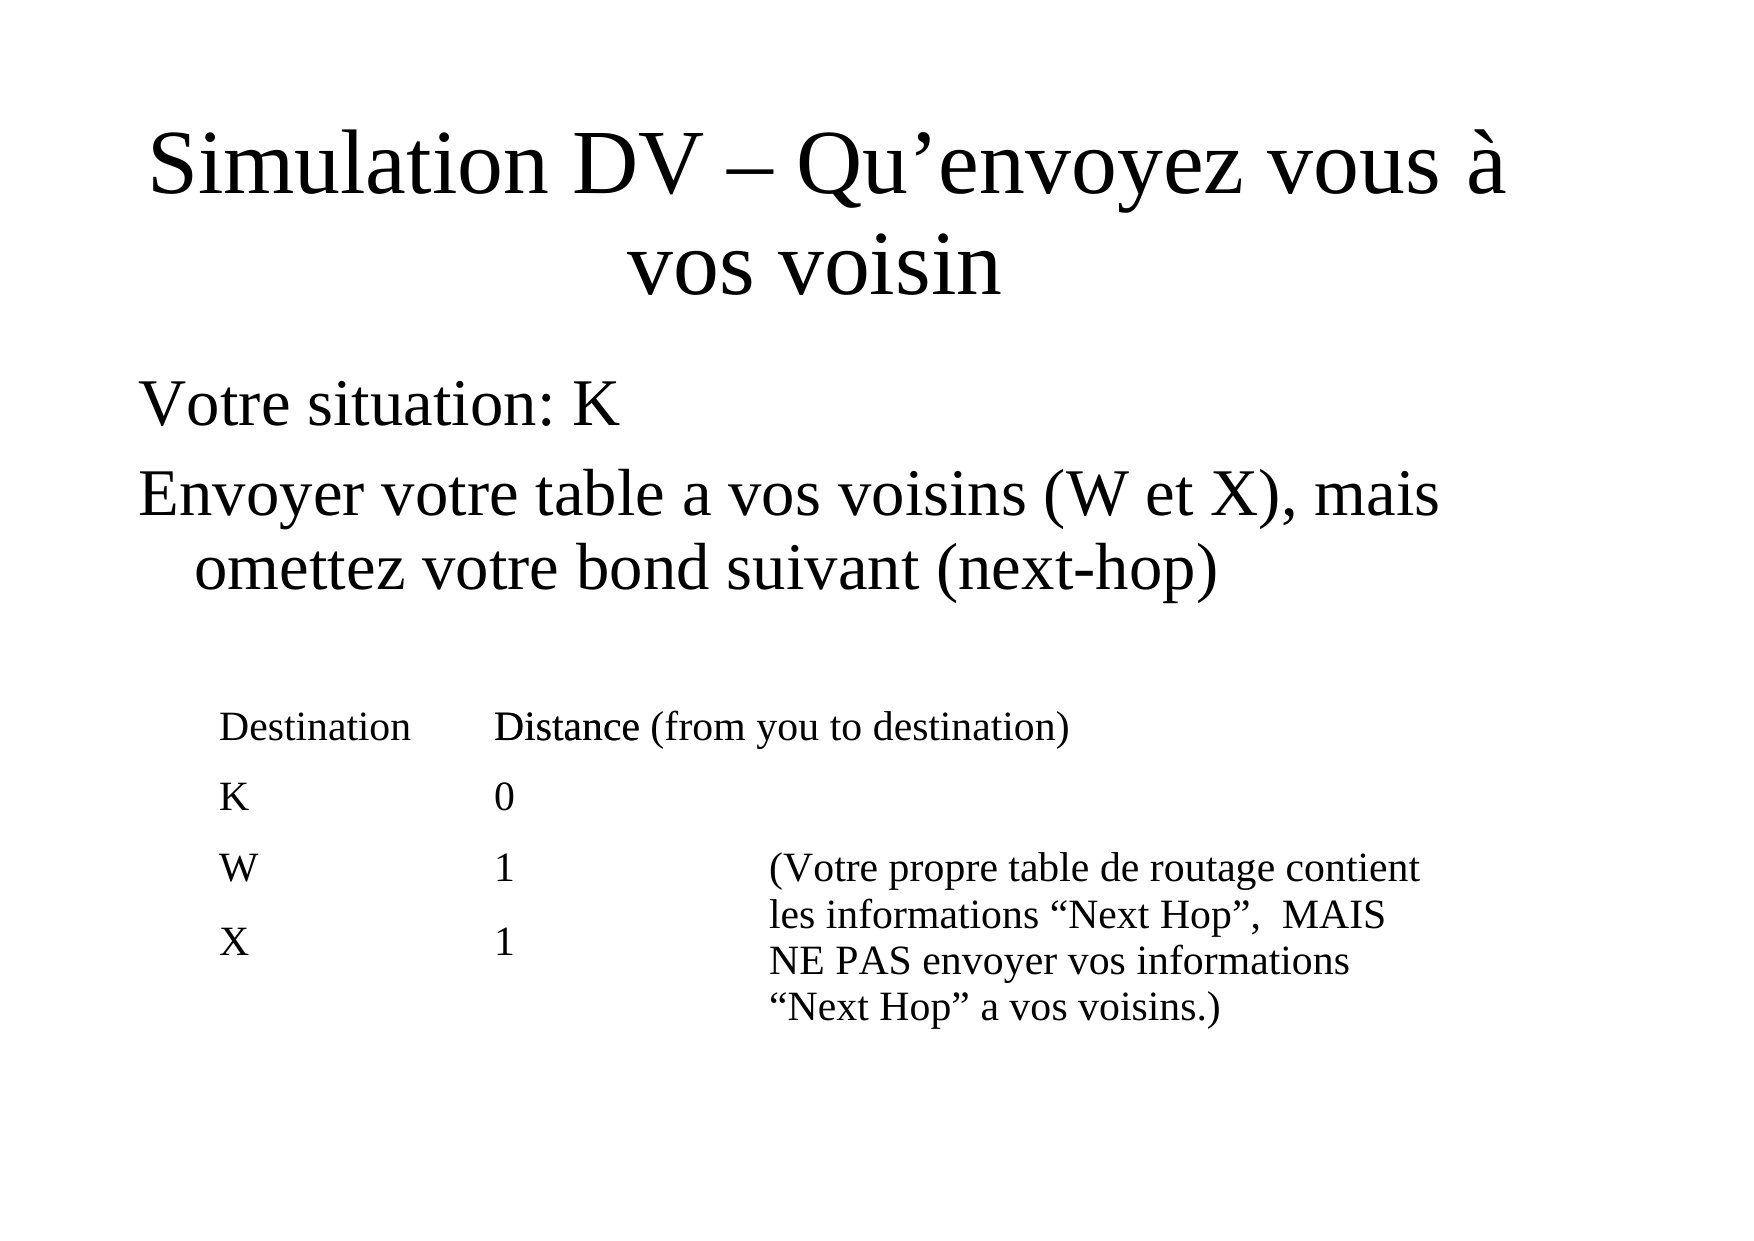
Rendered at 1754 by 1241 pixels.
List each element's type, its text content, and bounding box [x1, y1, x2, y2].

text_box K [204, 765, 479, 828]
text_box 1 [479, 910, 754, 973]
text_box 1 [479, 836, 754, 899]
text_box Destination [204, 695, 479, 758]
text_box Distance (from you to destination) [479, 695, 1530, 758]
text_box 0 [479, 765, 755, 828]
text_box (Votre propre table de routage contient les informations “Next Hop”, MAIS NE PAS envoyer vos informations “Next Hop” a vos voisins.) [754, 836, 1465, 1038]
text_box X [204, 910, 479, 973]
text_box W [204, 836, 479, 899]
